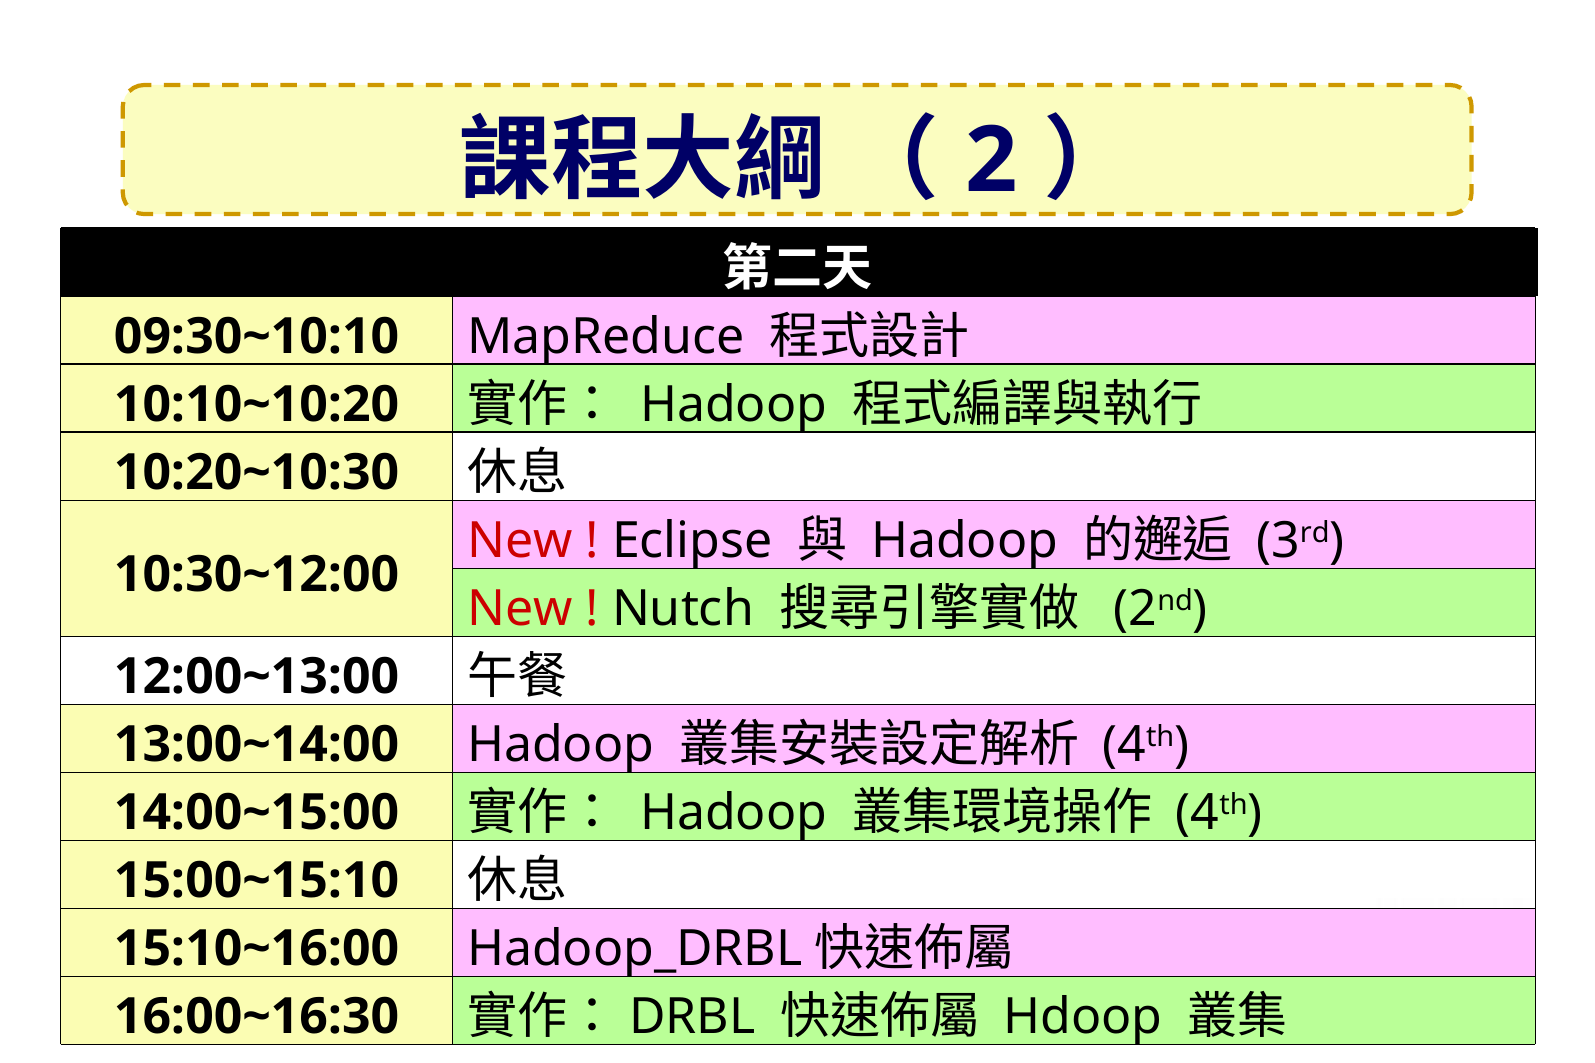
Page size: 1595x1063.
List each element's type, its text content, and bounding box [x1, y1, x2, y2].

text_box 15:10~16:00 [61, 909, 452, 976]
text_box MapReduce 程式設計 [549, 329, 563, 350]
text_box 16:00~16:30 [61, 977, 452, 1044]
text_box 午餐 [453, 637, 1535, 704]
text_box 第二天 [61, 229, 1533, 295]
text_box Hadoop 叢集安裝設定解析 (4th) [453, 705, 1535, 772]
text_box 10:20~10:30 [61, 433, 452, 500]
text_box 休息 [453, 841, 1535, 908]
text_box 實作： Hadoop 程式編譯與執行 [453, 365, 1535, 431]
text_box 休息 [453, 433, 1535, 500]
title 課程大綱 （2） [169, 88, 1425, 215]
text_box Hadoop_DRBL快速佈屬 [453, 909, 1535, 976]
text_box New ! Nutch 搜尋引擎實做 (2nd) [453, 569, 1535, 636]
text_box 13:00~14:00 [61, 705, 452, 772]
text_box 10:30~12:00 [61, 501, 452, 636]
text_box 14:00~15:00 [61, 773, 452, 840]
text_box New ! Eclipse 與 Hadoop 的邂逅 (3rd) [453, 501, 1535, 568]
text_box 09:30~10:10 [61, 297, 452, 363]
text_box MapReduce 程式設計 [453, 297, 1535, 363]
text_box 15:00~15:10 [61, 841, 452, 908]
text_box 12:00~13:00 [61, 637, 452, 704]
text_box 實作： Hadoop 叢集環境操作 (4th) [453, 773, 1535, 840]
text_box 10:10~10:20 [61, 365, 452, 431]
text_box 實作：DRBL 快速佈屬 Hdoop 叢集 [453, 977, 1536, 1045]
